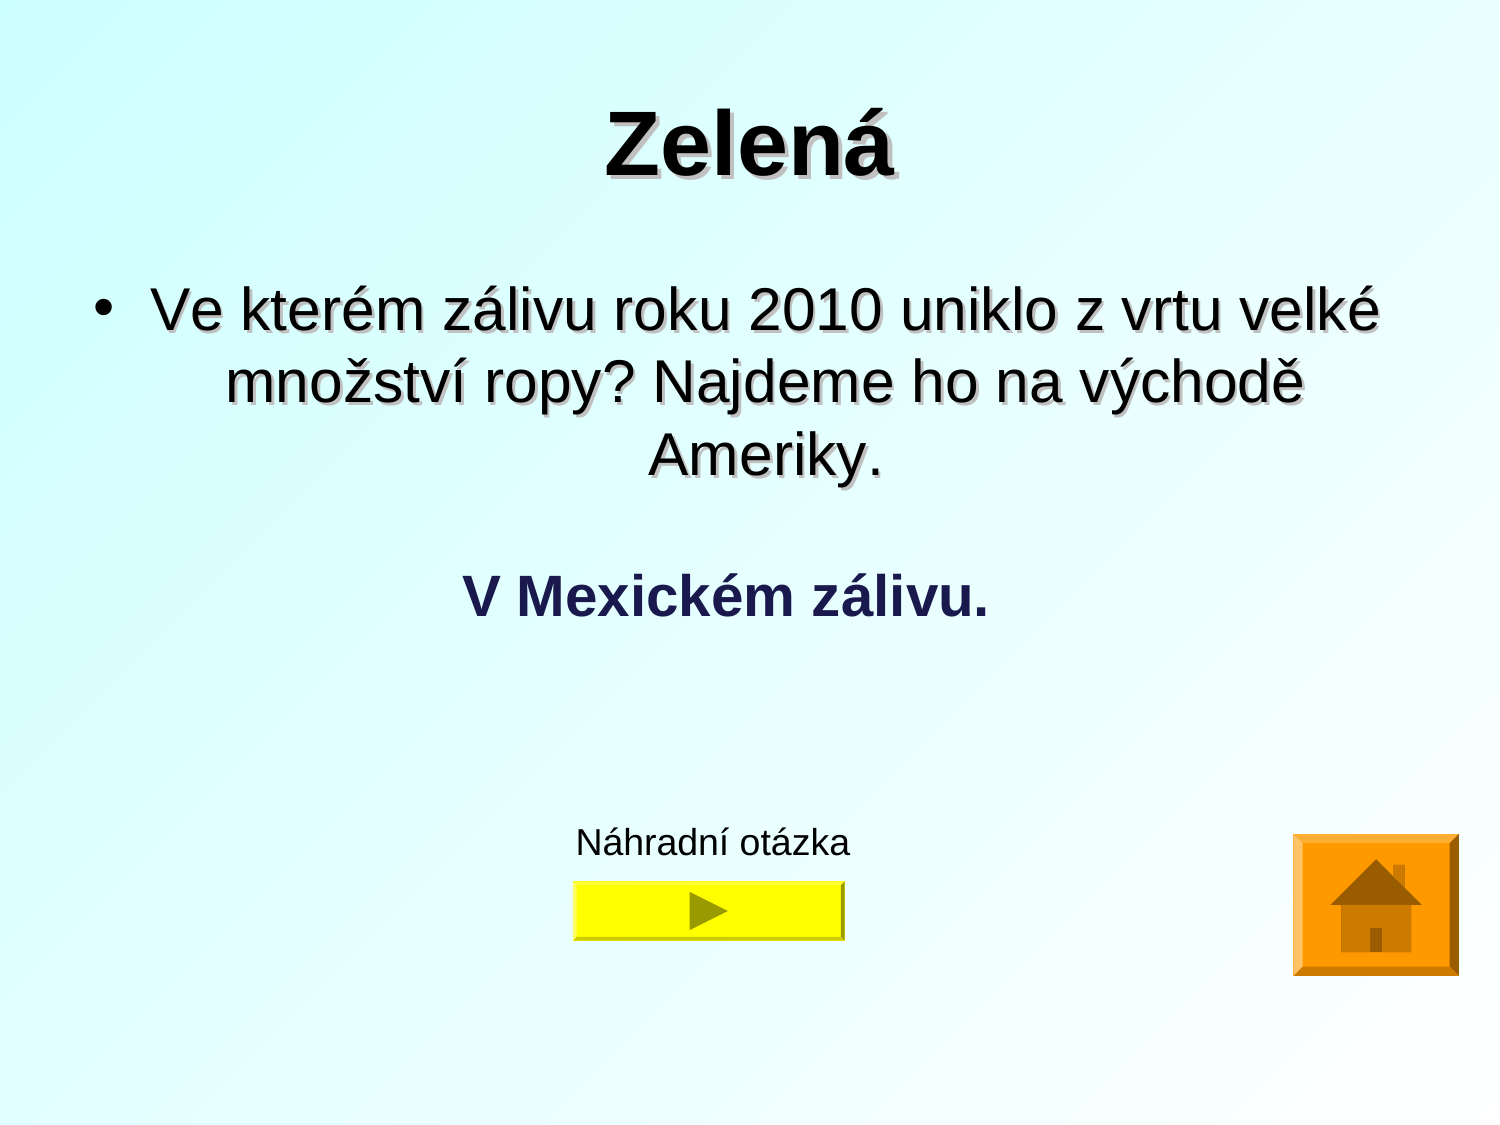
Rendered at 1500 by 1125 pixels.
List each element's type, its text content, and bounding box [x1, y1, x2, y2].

title Zelená [75, 45, 1426, 233]
text_box V Mexickém zálivu. [218, 550, 1235, 637]
text_box Náhradní otázka [560, 810, 880, 872]
text_box [1295, 834, 1459, 976]
text_box [574, 881, 845, 941]
list Ve kterém zálivu roku 2010 uniklo z vrtu velké množství ropy? Najdeme ho na východě Ameriky. [29, 262, 1447, 495]
